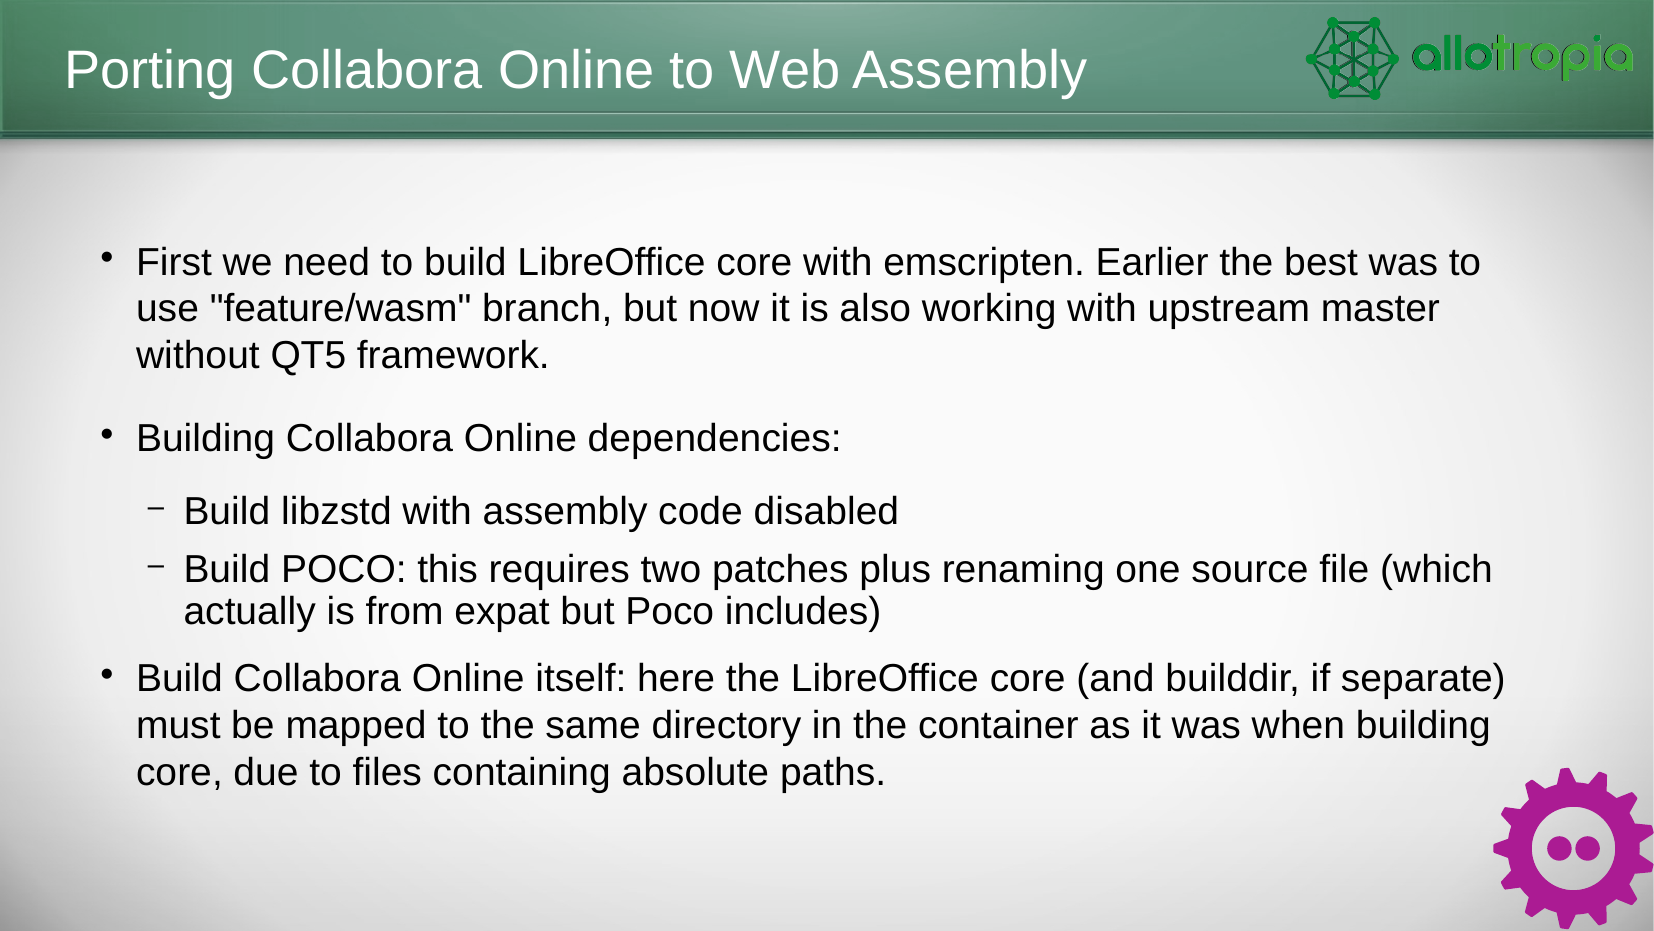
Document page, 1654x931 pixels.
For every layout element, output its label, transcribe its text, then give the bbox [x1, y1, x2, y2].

title Porting Collabora Online to Web Assembly [10, 0, 1329, 143]
list First we need to build LibreOffice core with emscripten. Earlier the best was to use "feature/wasm" branch, but now it is also working with upstream master without QT5 framework. Building Collabora Online dependencies: Build libzstd with assembly code disabled Build POCO: this requires two patches plus renaming one source file (which actually is from expat but Poco includes) Build Collabora Online itself: here the LibreOffice core (and builddir, if separate) must be mapped to the same directory in the container as it was when building core, due to files containing absolute paths. [88, 236, 1536, 798]
picture [0, 0, 1654, 931]
